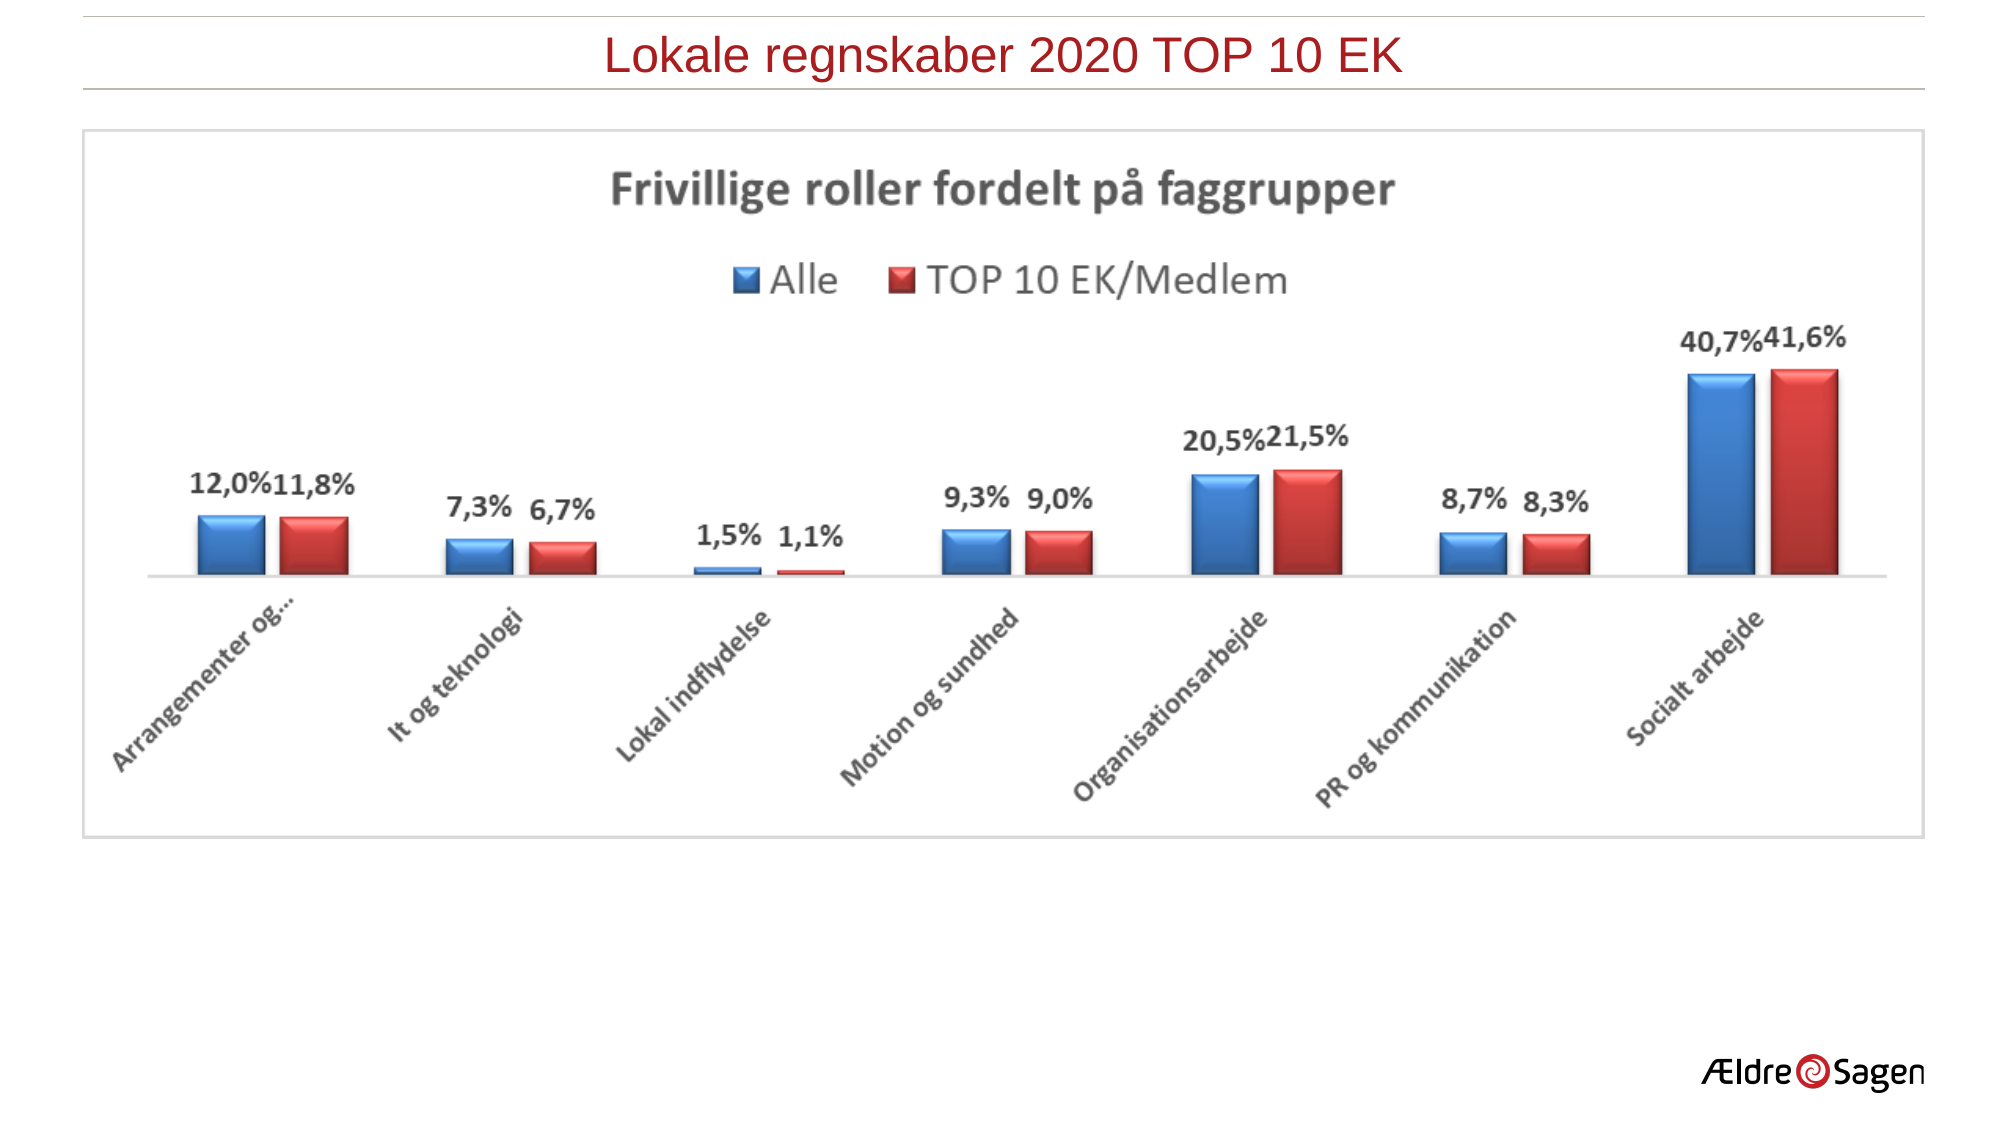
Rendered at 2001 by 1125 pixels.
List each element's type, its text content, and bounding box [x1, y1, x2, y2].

picture [82, 129, 1925, 839]
text_box Lokale regnskaber 2020 TOP 10 EK [82, 14, 1925, 92]
